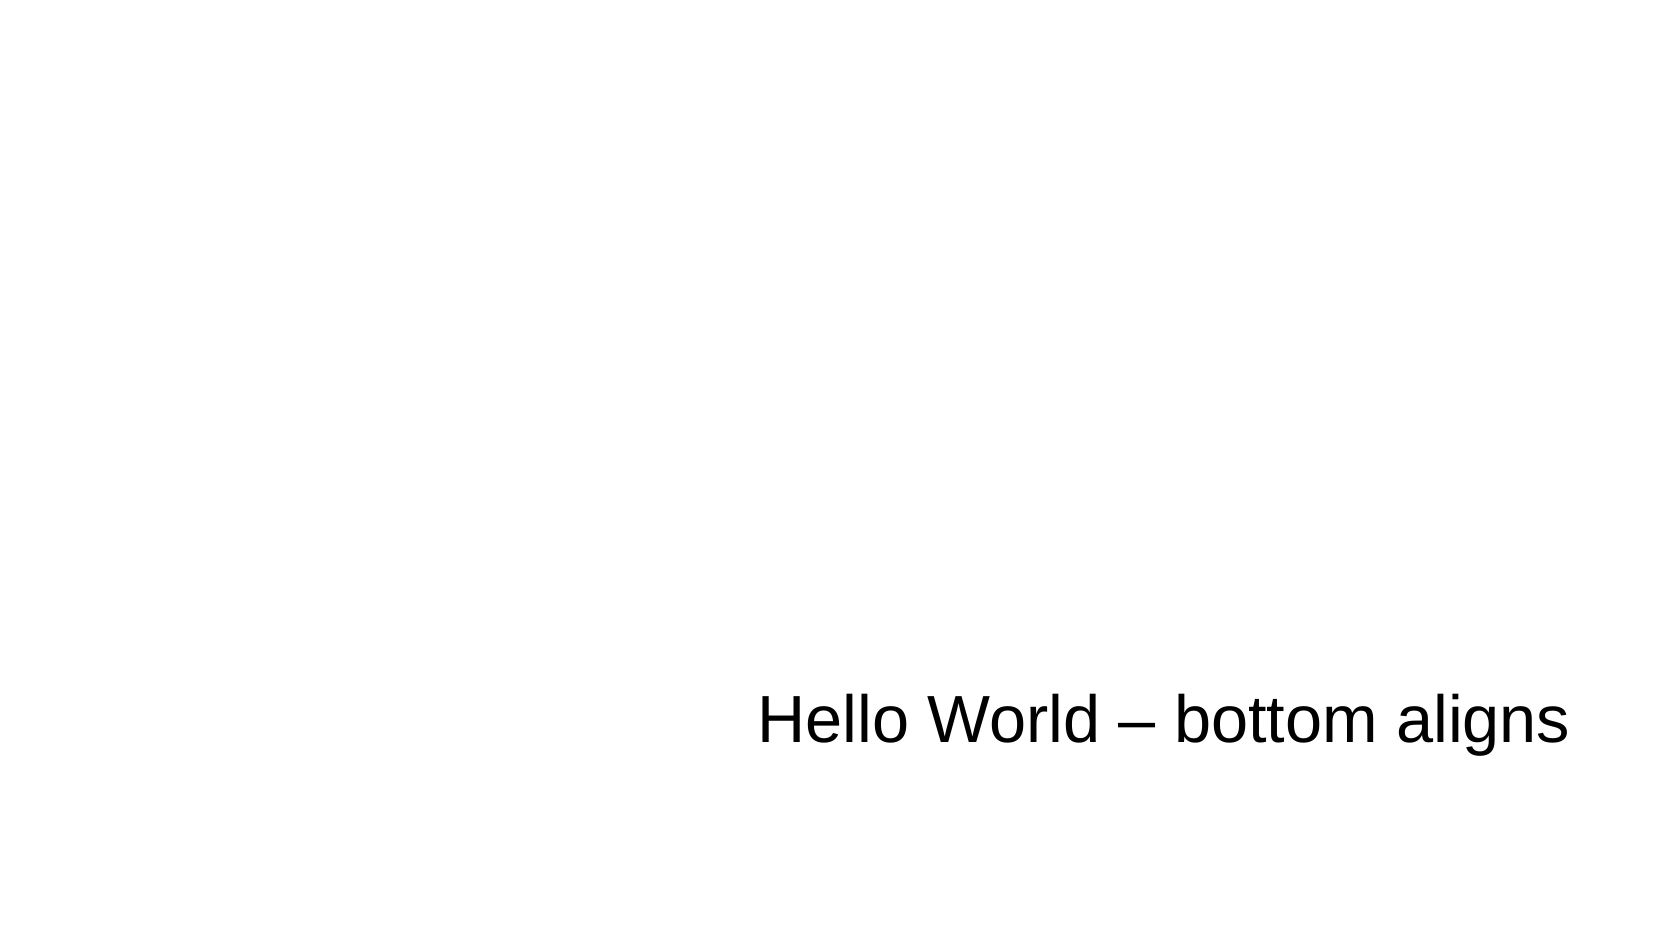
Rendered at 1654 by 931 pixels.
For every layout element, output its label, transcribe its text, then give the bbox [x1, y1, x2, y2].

list Hello World – bottom aligns [82, 217, 1571, 758]
